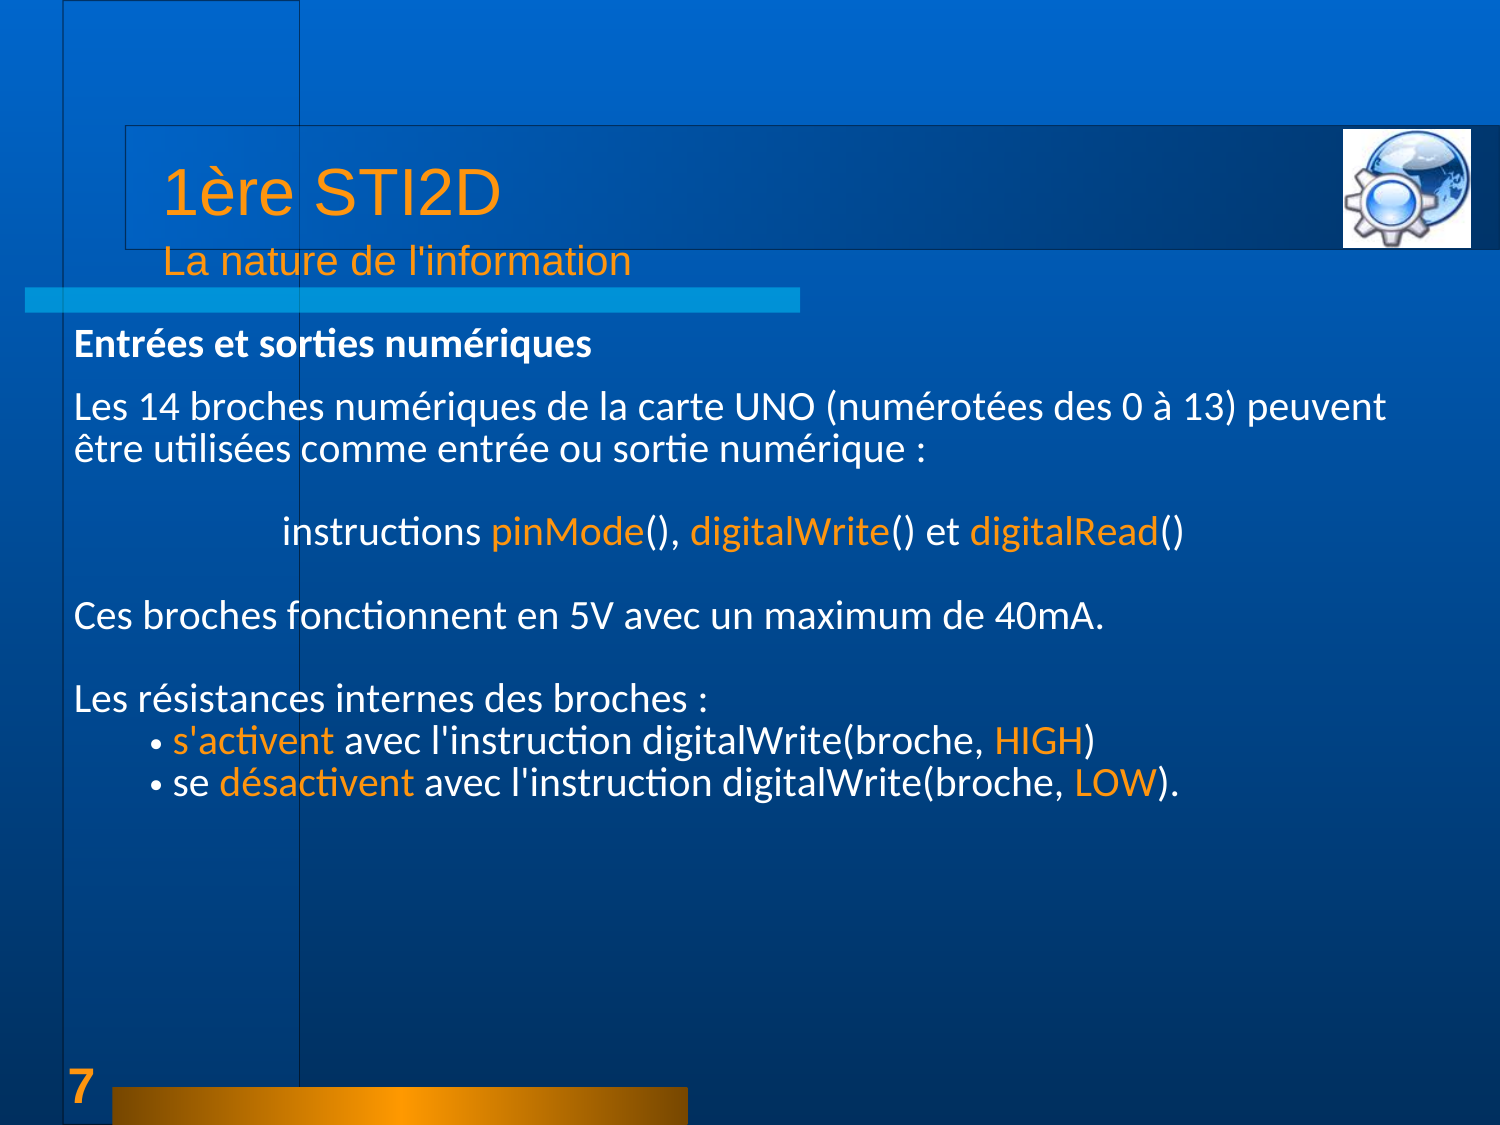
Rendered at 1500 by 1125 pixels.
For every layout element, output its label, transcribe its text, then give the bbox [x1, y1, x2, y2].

picture [1343, 129, 1471, 248]
text_box Entrées et sorties numériques Les 14 broches numériques de la carte UNO (numérotées des 0 à 13) peuvent être utilisées comme entrée ou sortie numérique : instructions pinMode(), digitalWrite() et digitalRead() Ces broches fonctionnent en 5V avec un maximum de 40mA. Les résistances internes des broches : s'activent avec l'instruction digitalWrite(broche, HIGH) se désactivent avec l'instruction digitalWrite(broche, LOW). [59, 319, 1418, 1074]
